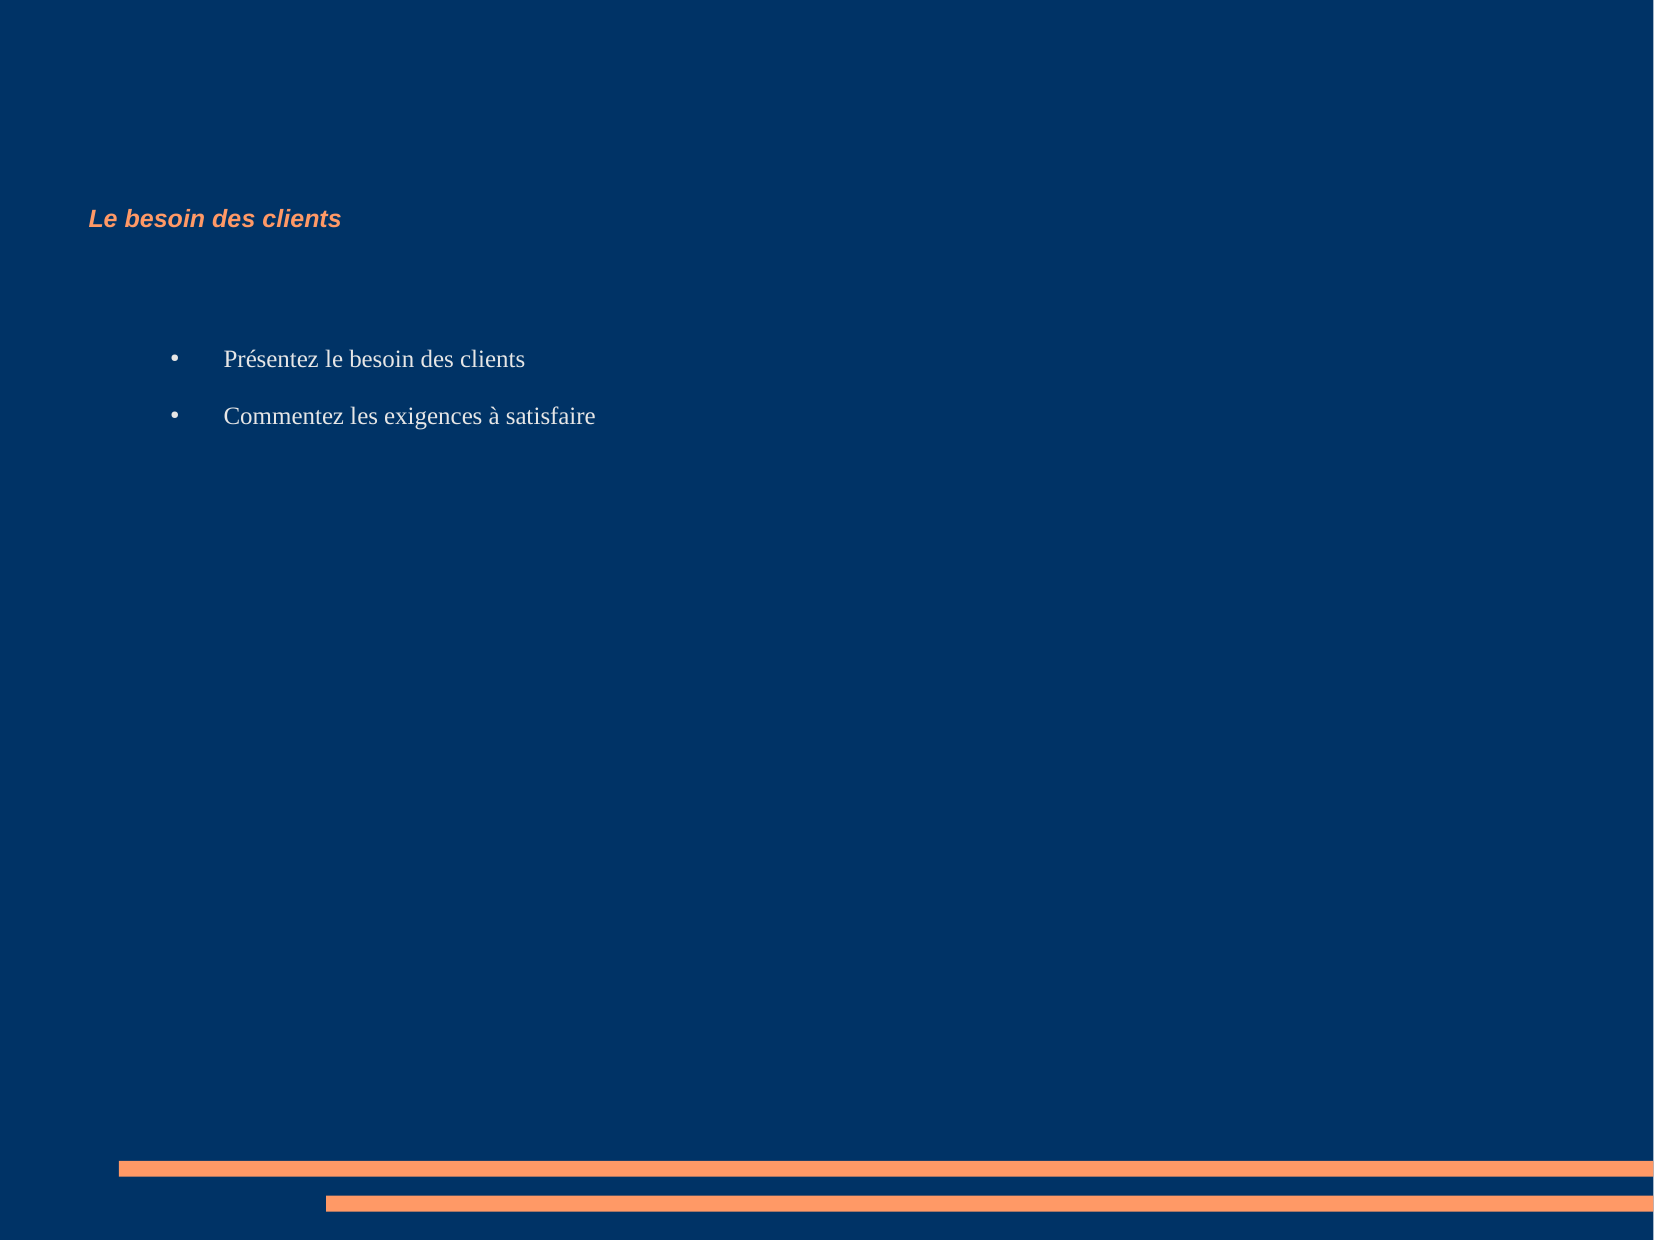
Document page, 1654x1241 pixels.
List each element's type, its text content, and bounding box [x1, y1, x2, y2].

title Le besoin des clients [88, 114, 1534, 322]
list Présentez le besoin des clients Commentez les exigences à satisfaire [152, 344, 1534, 1127]
